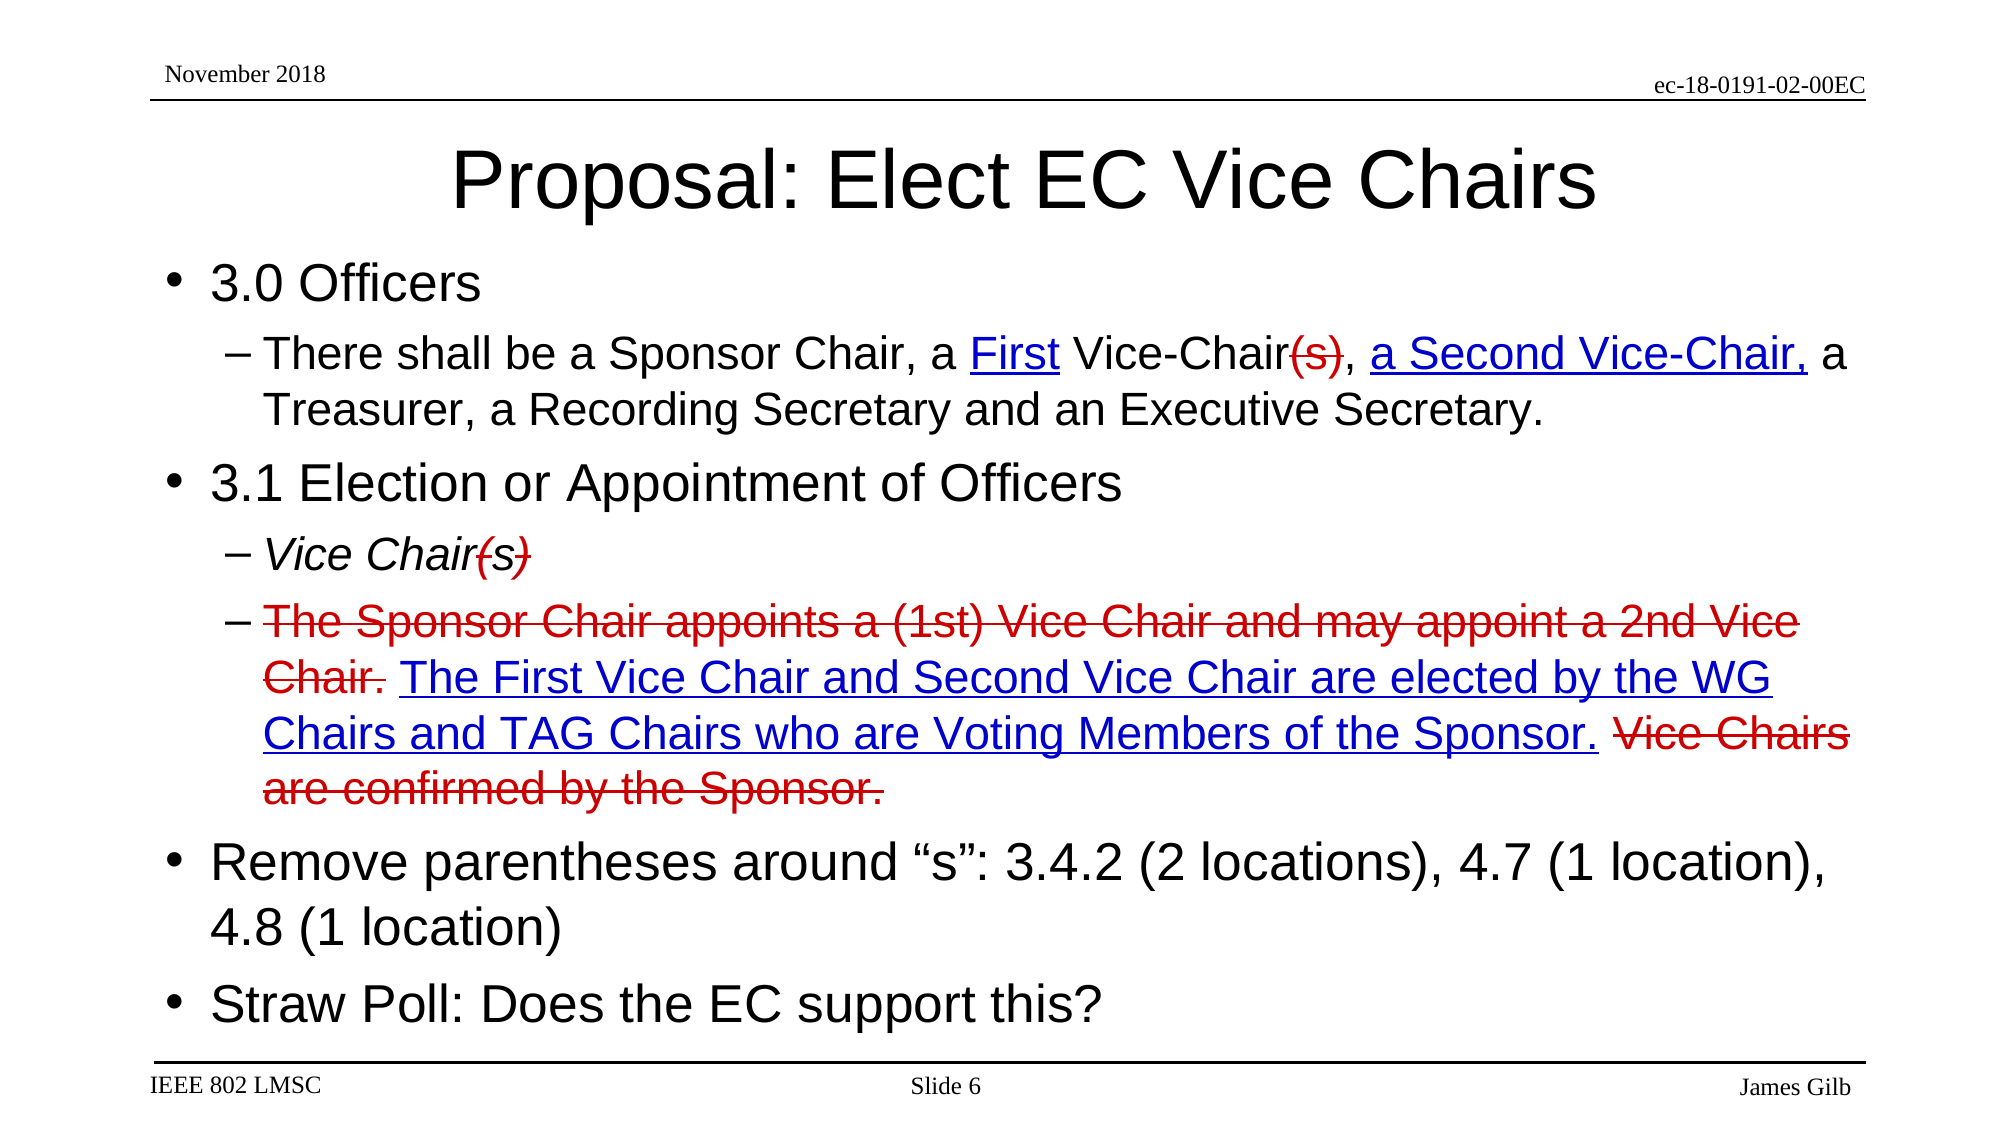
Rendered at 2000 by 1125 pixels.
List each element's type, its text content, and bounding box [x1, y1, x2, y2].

list 3.0 Officers There shall be a Sponsor Chair, a First Vice-Chair(s), a Second Vice-Chair, a Treasurer, a Recording Secretary and an Executive Secretary. 3.1 Election or Appointment of Officers Vice Chair(s) The Sponsor Chair appoints a (1st) Vice Chair and may appoint a 2nd Vice Chair. The First Vice Chair and Second Vice Chair are elected by the WG Chairs and TAG Chairs who are Voting Members of the Sponsor. Vice Chairs are confirmed by the Sponsor. Remove parentheses around “s”: 3.4.2 (2 locations), 4.7 (1 location), 4.8 (1 location) Straw Poll: Does the EC support this? [149, 239, 1900, 1051]
title Proposal: Elect EC Vice Chairs [149, 112, 1900, 238]
